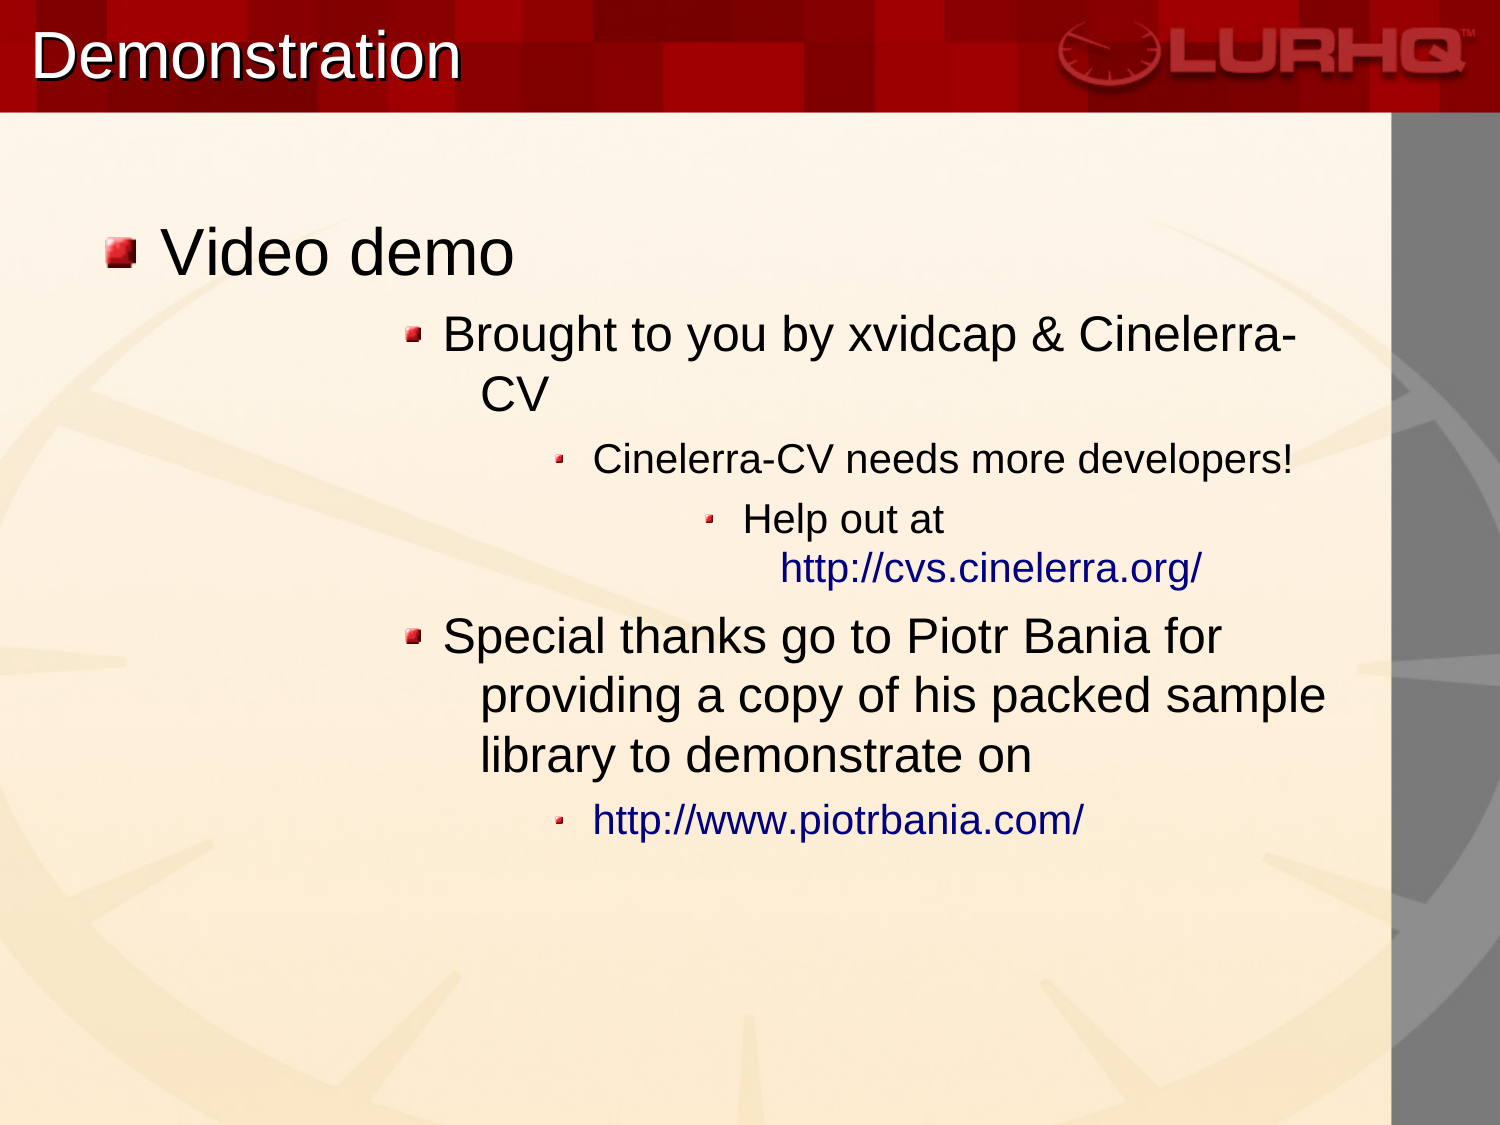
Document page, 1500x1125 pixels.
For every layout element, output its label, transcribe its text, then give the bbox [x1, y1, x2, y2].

list Video demo Brought to you by xvidcap & Cinelerra-CV Cinelerra-CV needs more developers! Help out at http://cvs.cinelerra.org/ Special thanks go to Piotr Bania for providing a copy of his packed sample library to demonstrate on http://www.piotrbania.com/ [105, 210, 1351, 1021]
picture [0, 0, 1500, 1125]
title Demonstration [30, 0, 1350, 106]
